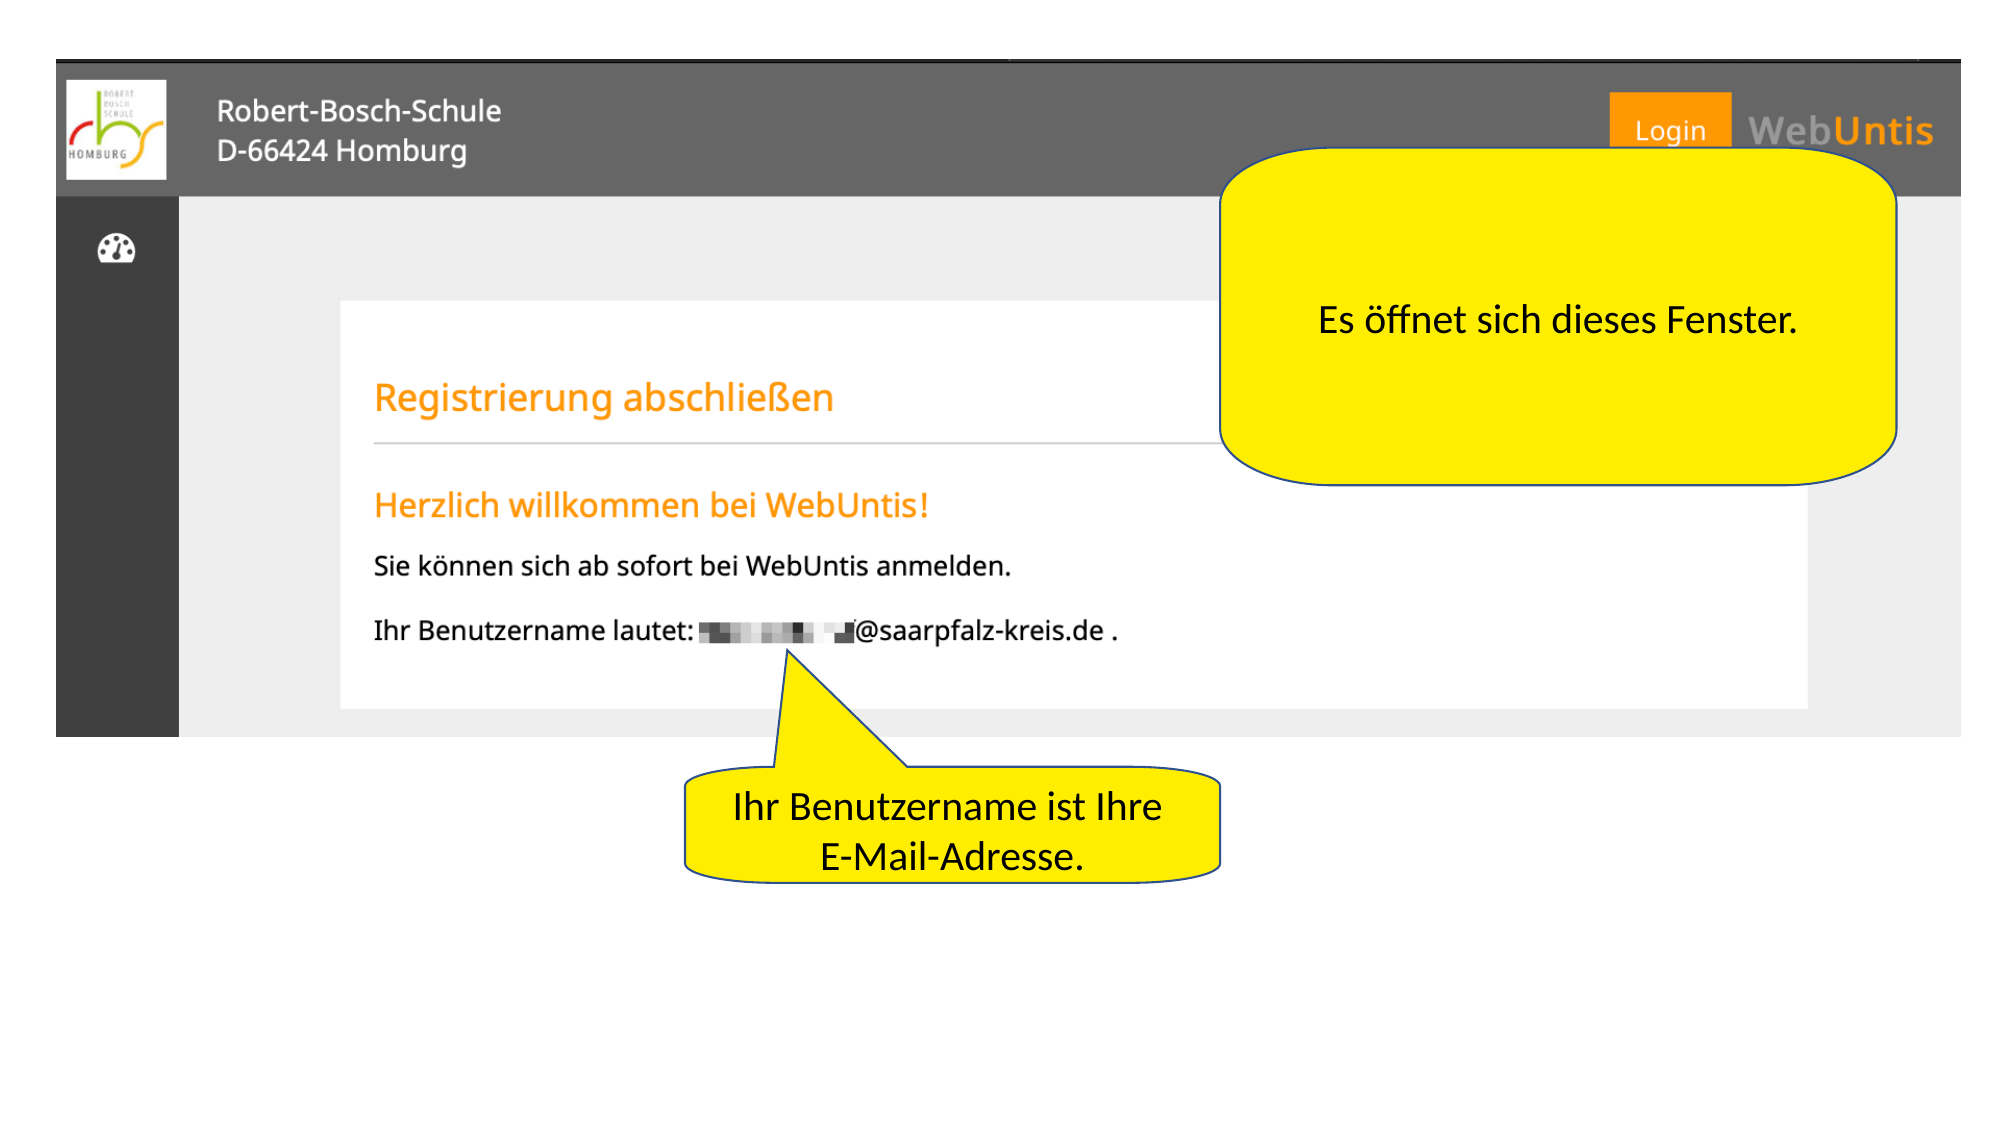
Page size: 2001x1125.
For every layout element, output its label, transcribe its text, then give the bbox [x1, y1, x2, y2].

picture [56, 59, 1961, 737]
text_box Es öffnet sich dieses Fenster. [1220, 147, 1897, 486]
text_box Ihr Benutzername ist Ihre E-Mail-Adresse. [684, 650, 1221, 883]
